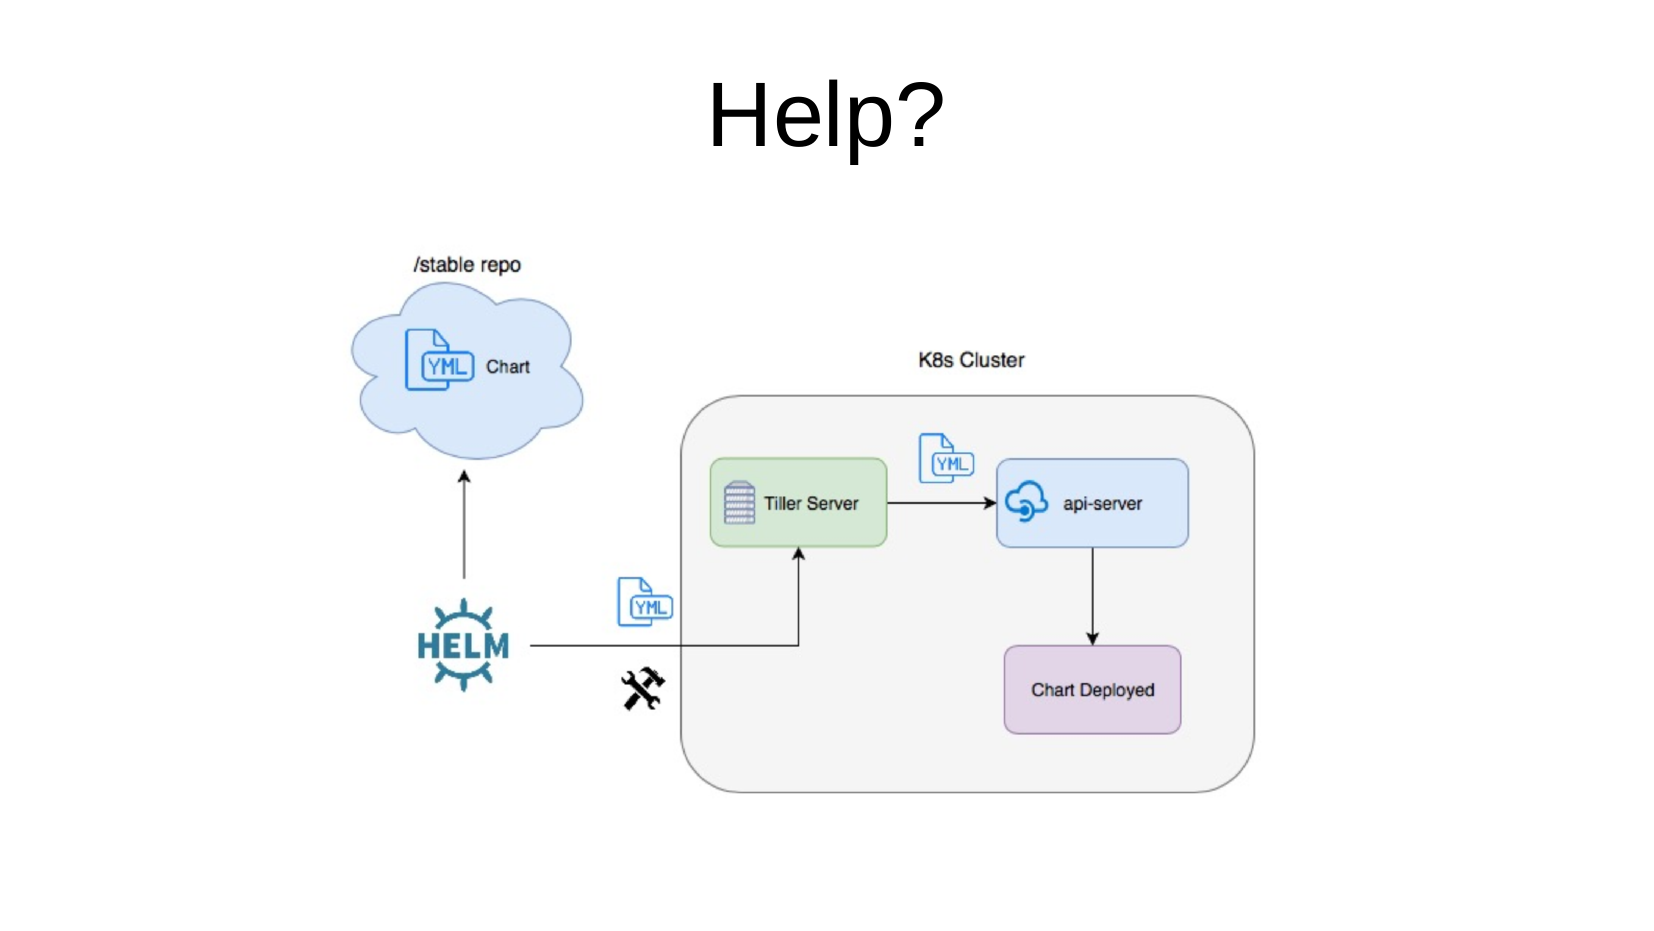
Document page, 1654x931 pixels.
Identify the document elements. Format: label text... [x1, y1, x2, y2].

title Help? [82, 37, 1571, 193]
picture [330, 236, 1290, 815]
